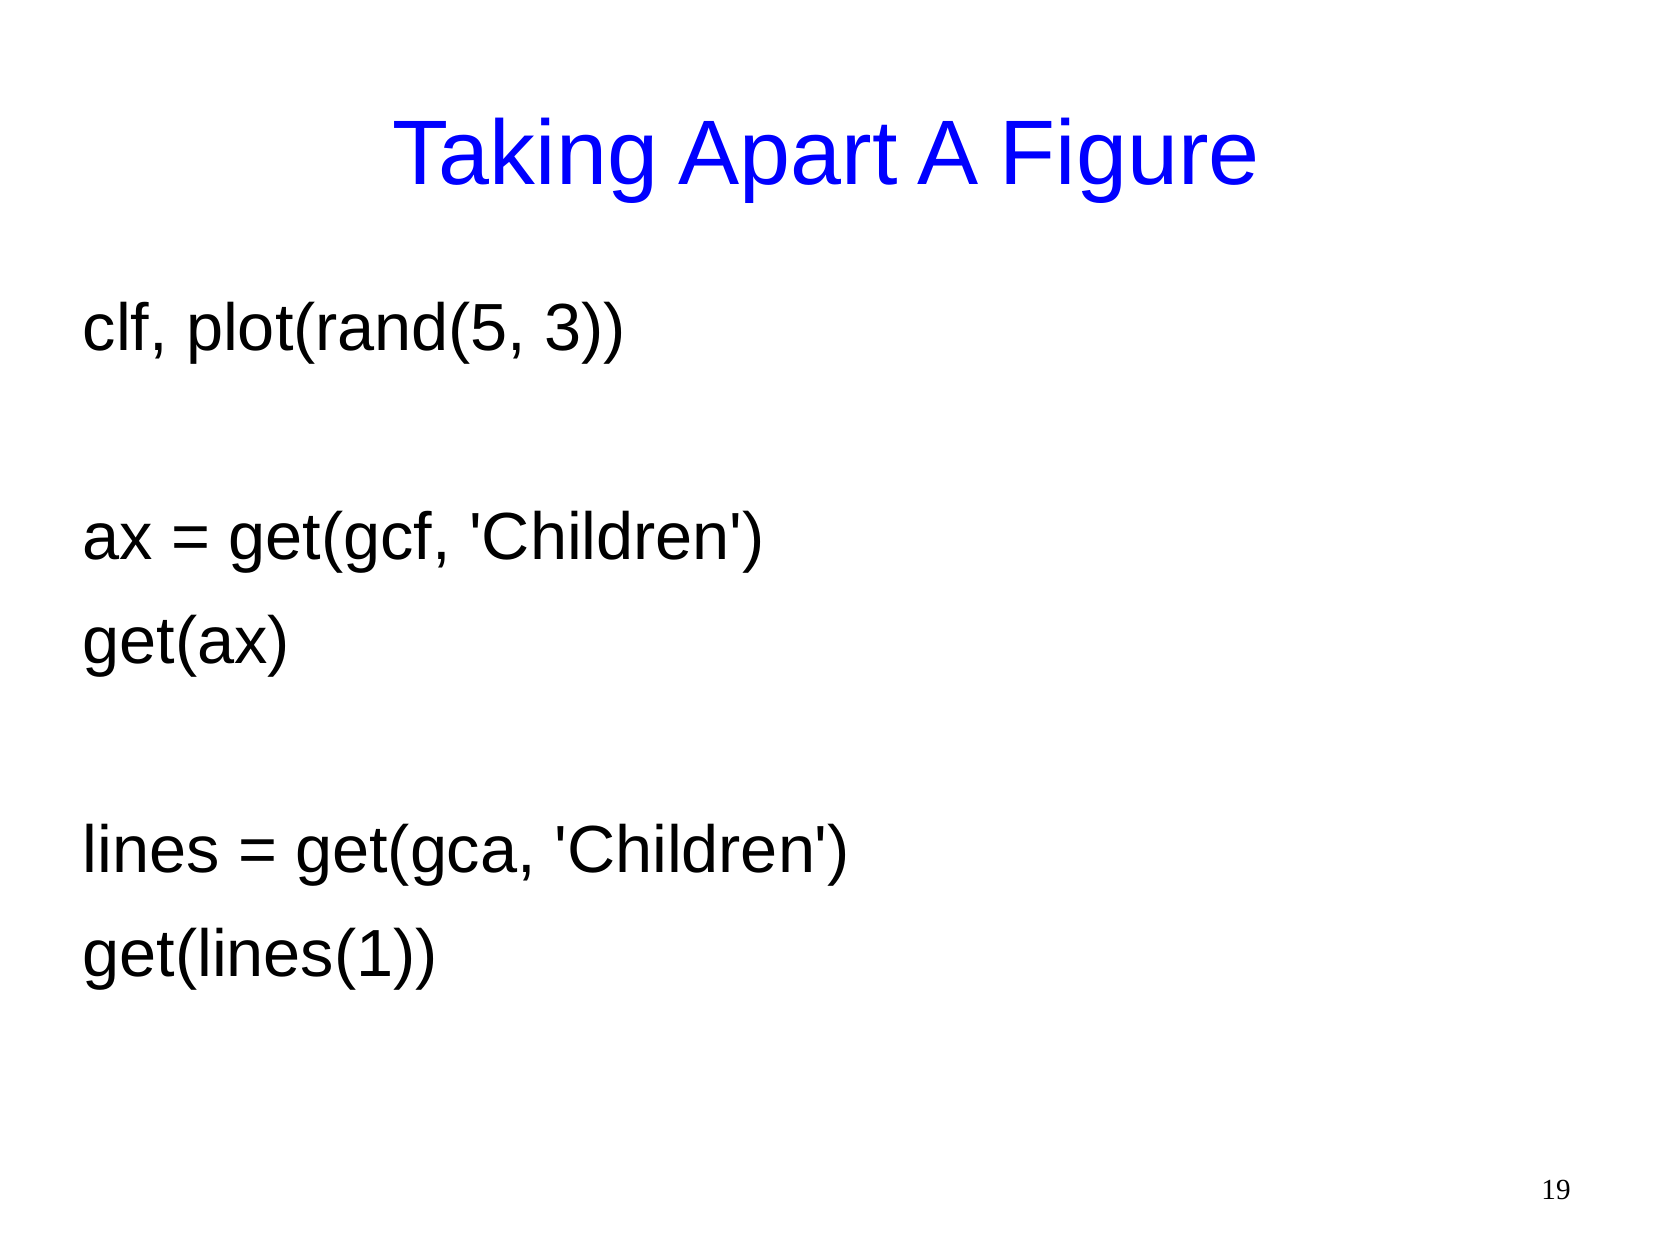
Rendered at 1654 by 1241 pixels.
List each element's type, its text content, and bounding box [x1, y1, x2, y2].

title Taking Apart A Figure [82, 49, 1571, 257]
list clf, plot(rand(5, 3)) ax = get(gcf, 'Children') get(ax) lines = get(gca, 'Children') get(lines(1)) [82, 290, 1571, 1096]
